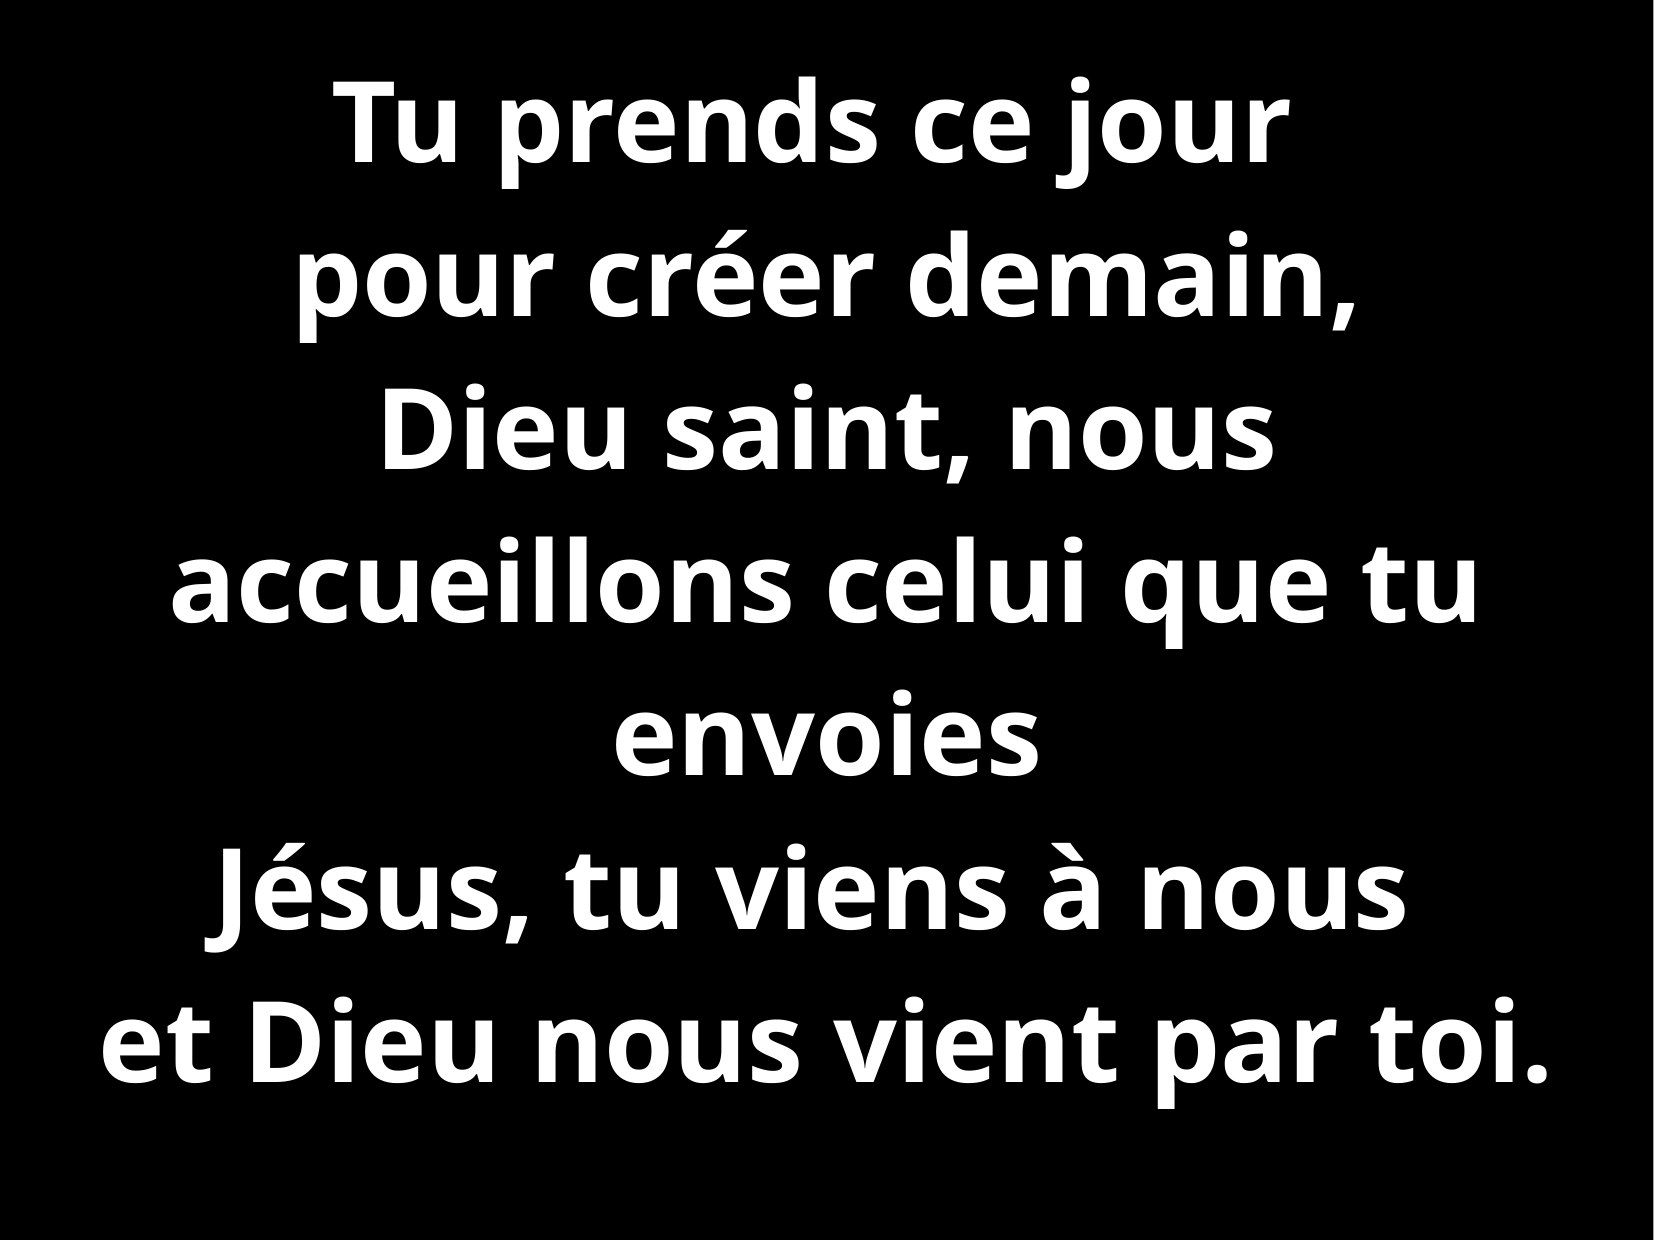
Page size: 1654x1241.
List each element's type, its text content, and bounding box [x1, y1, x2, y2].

subtitle Tu prends ce jour pour créer demain, Dieu saint, nous accueillons celui que tu envoies Jésus, tu viens à nous et Dieu nous vient par toi. [82, 49, 1571, 1109]
